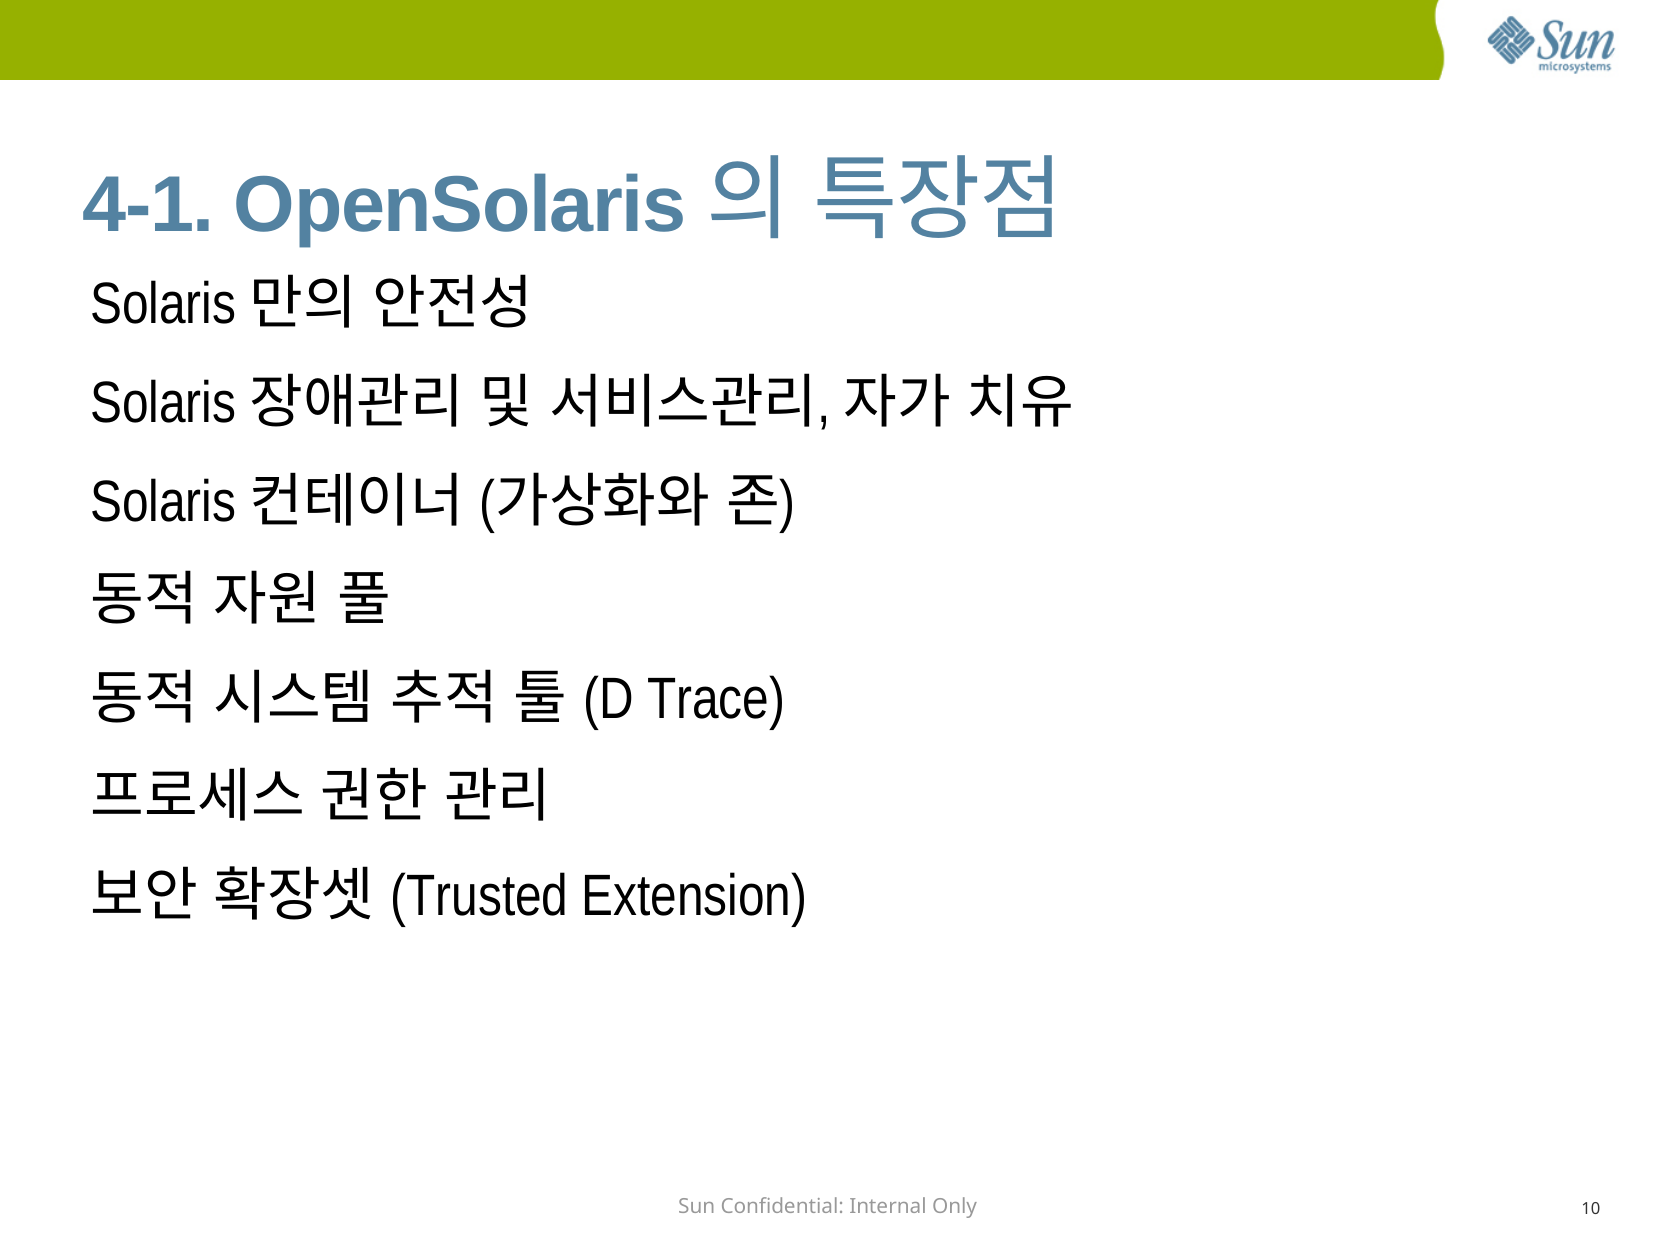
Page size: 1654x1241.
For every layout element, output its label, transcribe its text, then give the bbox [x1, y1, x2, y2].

list Solaris 만의 안전성 Solaris 장애관리 및 서비스관리, 자가 치유 Solaris 컨테이너 (가상화와 존) 동적 자원 풀 동적 시스템 추적 툴 (D Trace) 프로세스 권한 관리 보안 확장셋 (Trusted Extension) [71, 266, 1545, 1153]
title 4-1. OpenSolaris 의 특장점 [82, 135, 1585, 259]
picture [0, 0, 1654, 80]
